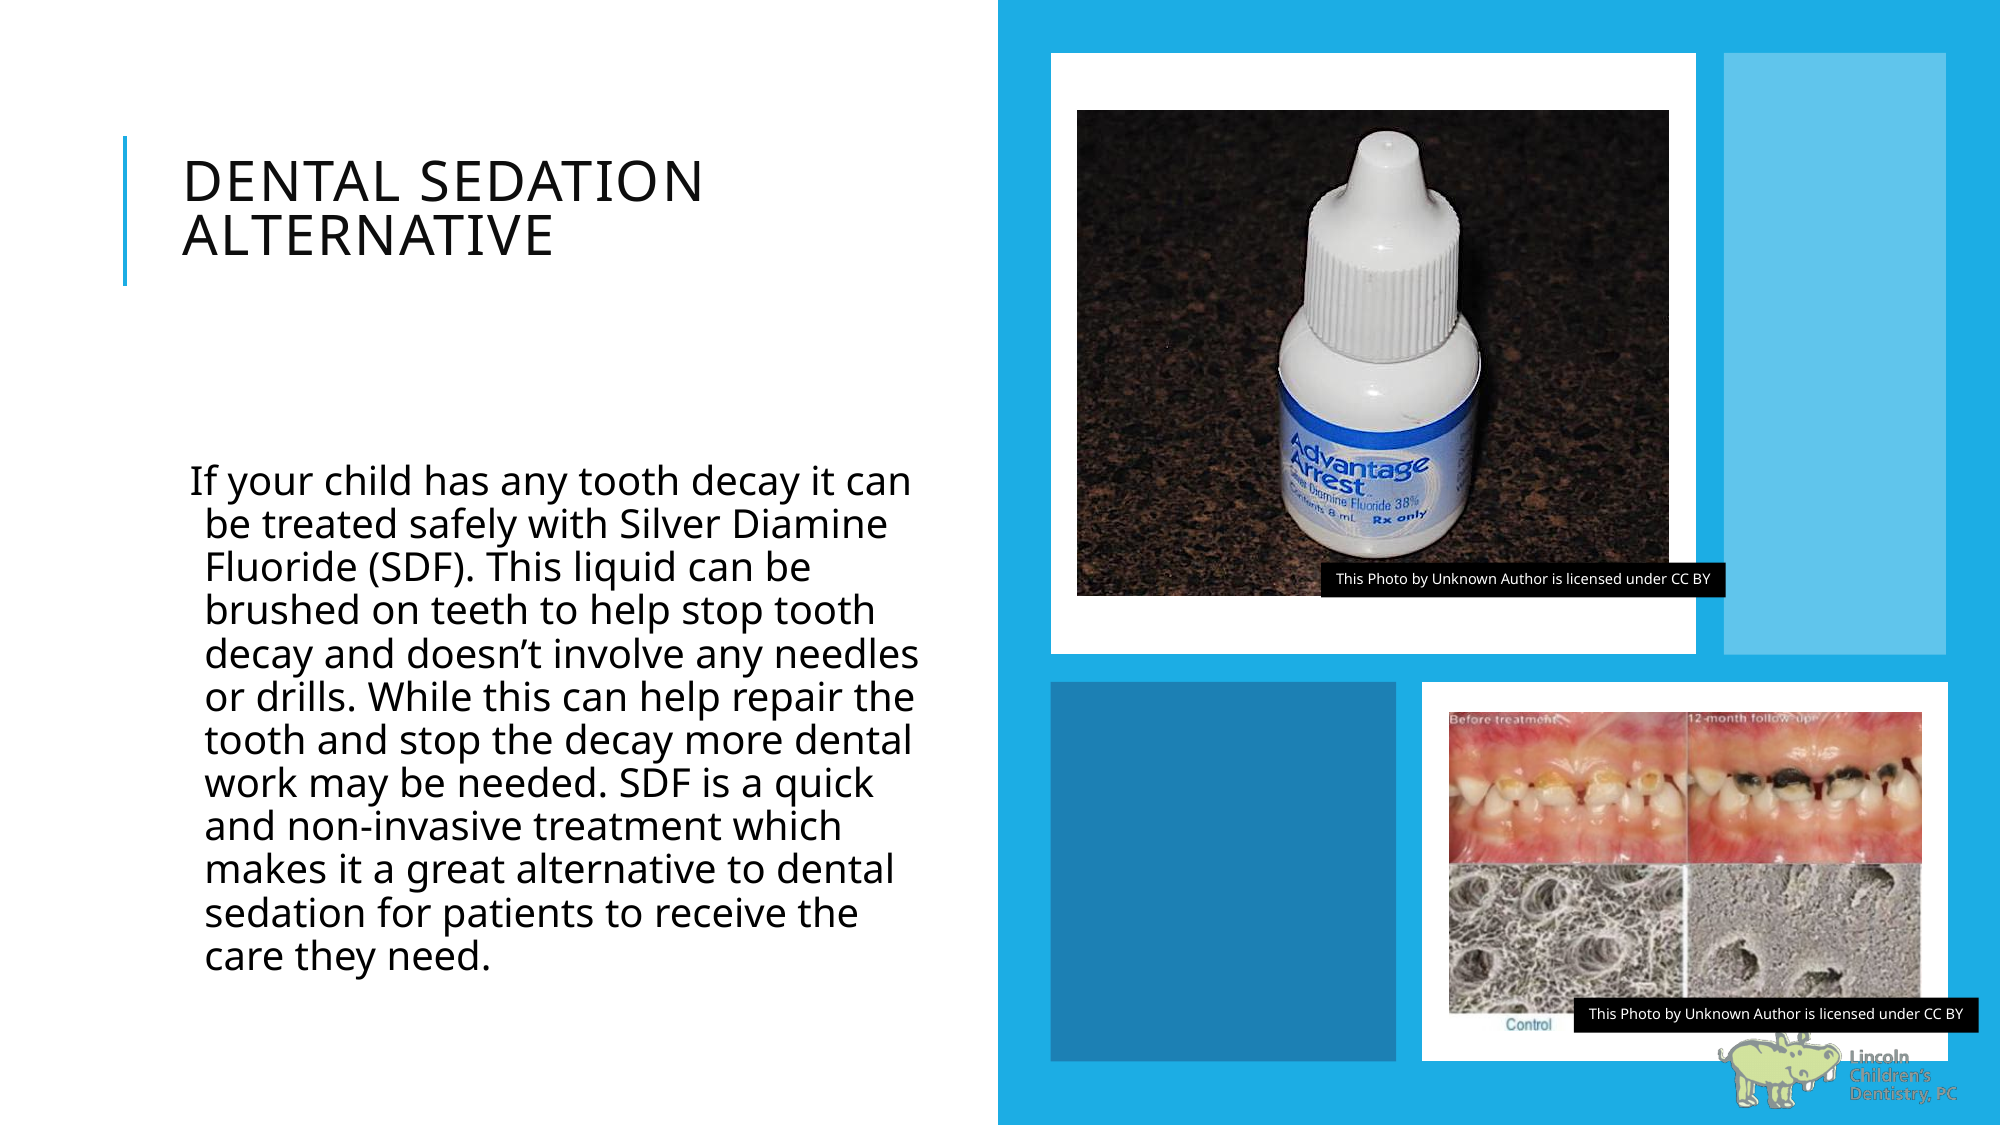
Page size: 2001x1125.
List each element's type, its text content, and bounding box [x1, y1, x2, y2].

picture [1449, 712, 1922, 1031]
text_box This Photo by Unknown Author is licensed under CC BY [1321, 562, 1669, 596]
list If your child has any tooth decay it can be treated safely with Silver Diamine Fluoride (SDF). This liquid can be brushed on teeth to help stop tooth decay and doesn’t involve any needles or drills. While this can help repair the tooth and stop the decay more dental work may be needed. SDF is a quick and non-invasive treatment which makes it a great alternative to dental sedation for patients to receive the care they need. [168, 375, 932, 1036]
picture [1717, 1033, 1957, 1109]
picture [1077, 110, 1669, 596]
title Dental Sedation Alternative [168, 96, 945, 343]
text_box [998, 0, 2000, 1125]
text_box This Photo by Unknown Author is licensed under CC BY [1573, 997, 1922, 1031]
